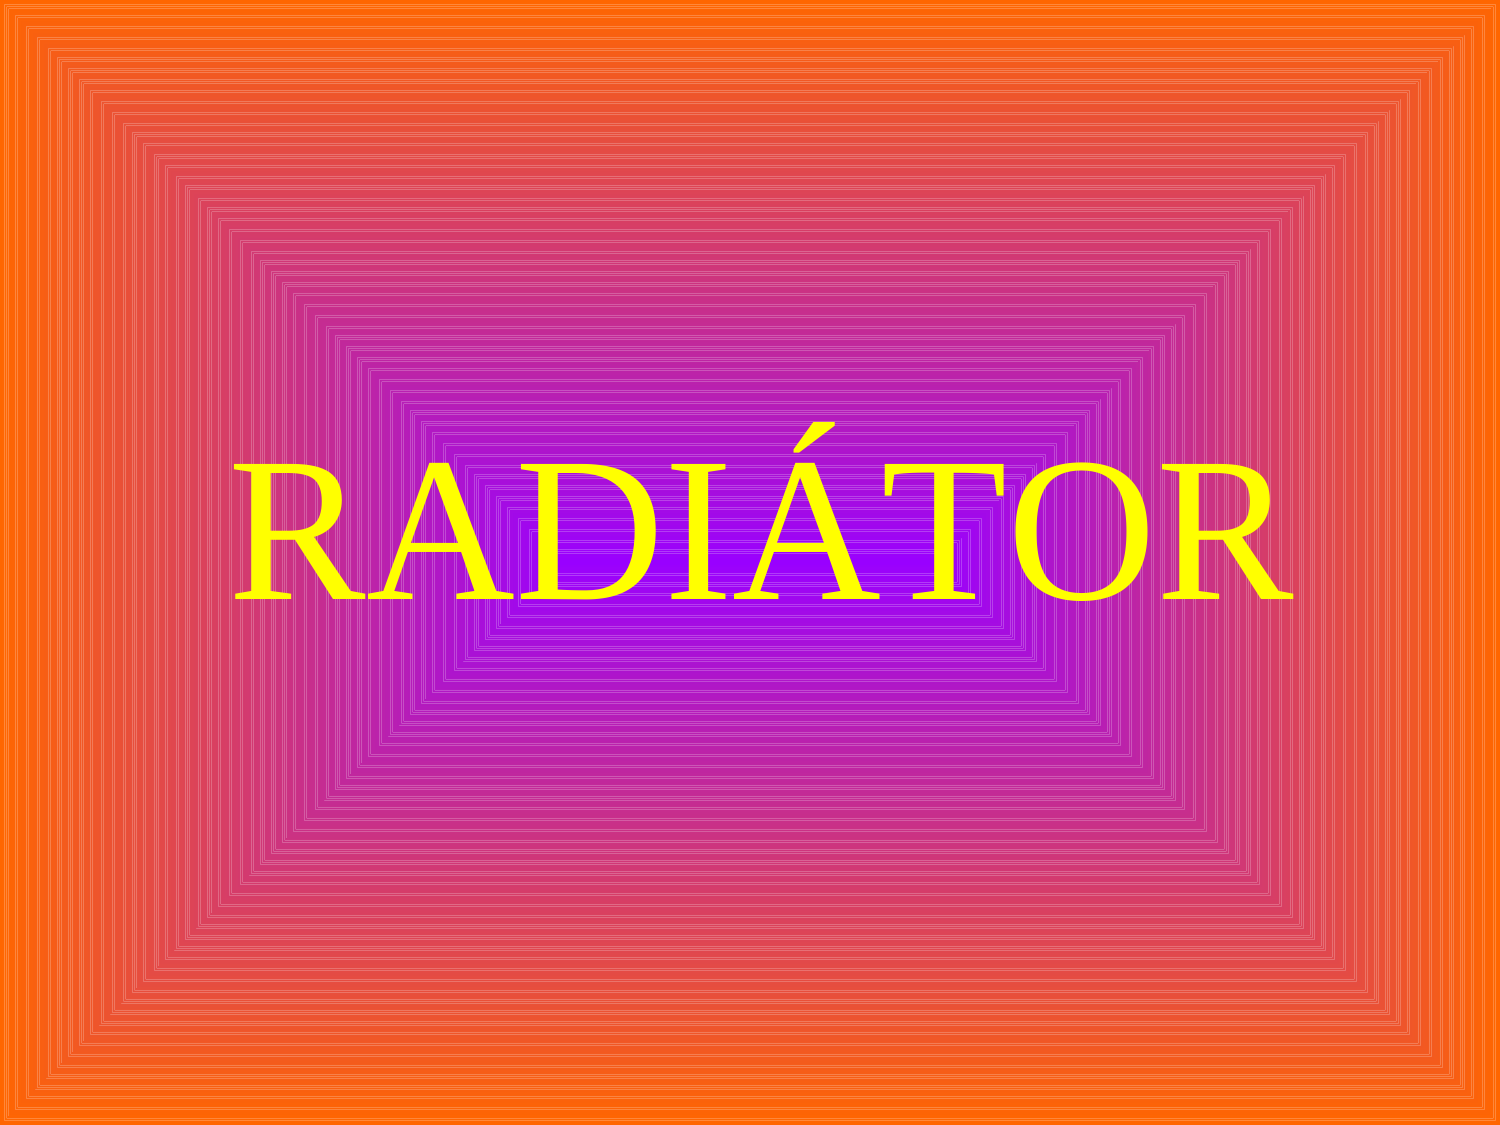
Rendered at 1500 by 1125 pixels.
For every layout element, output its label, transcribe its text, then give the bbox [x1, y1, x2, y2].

text_box RADIÁTOR [100, 385, 1424, 896]
